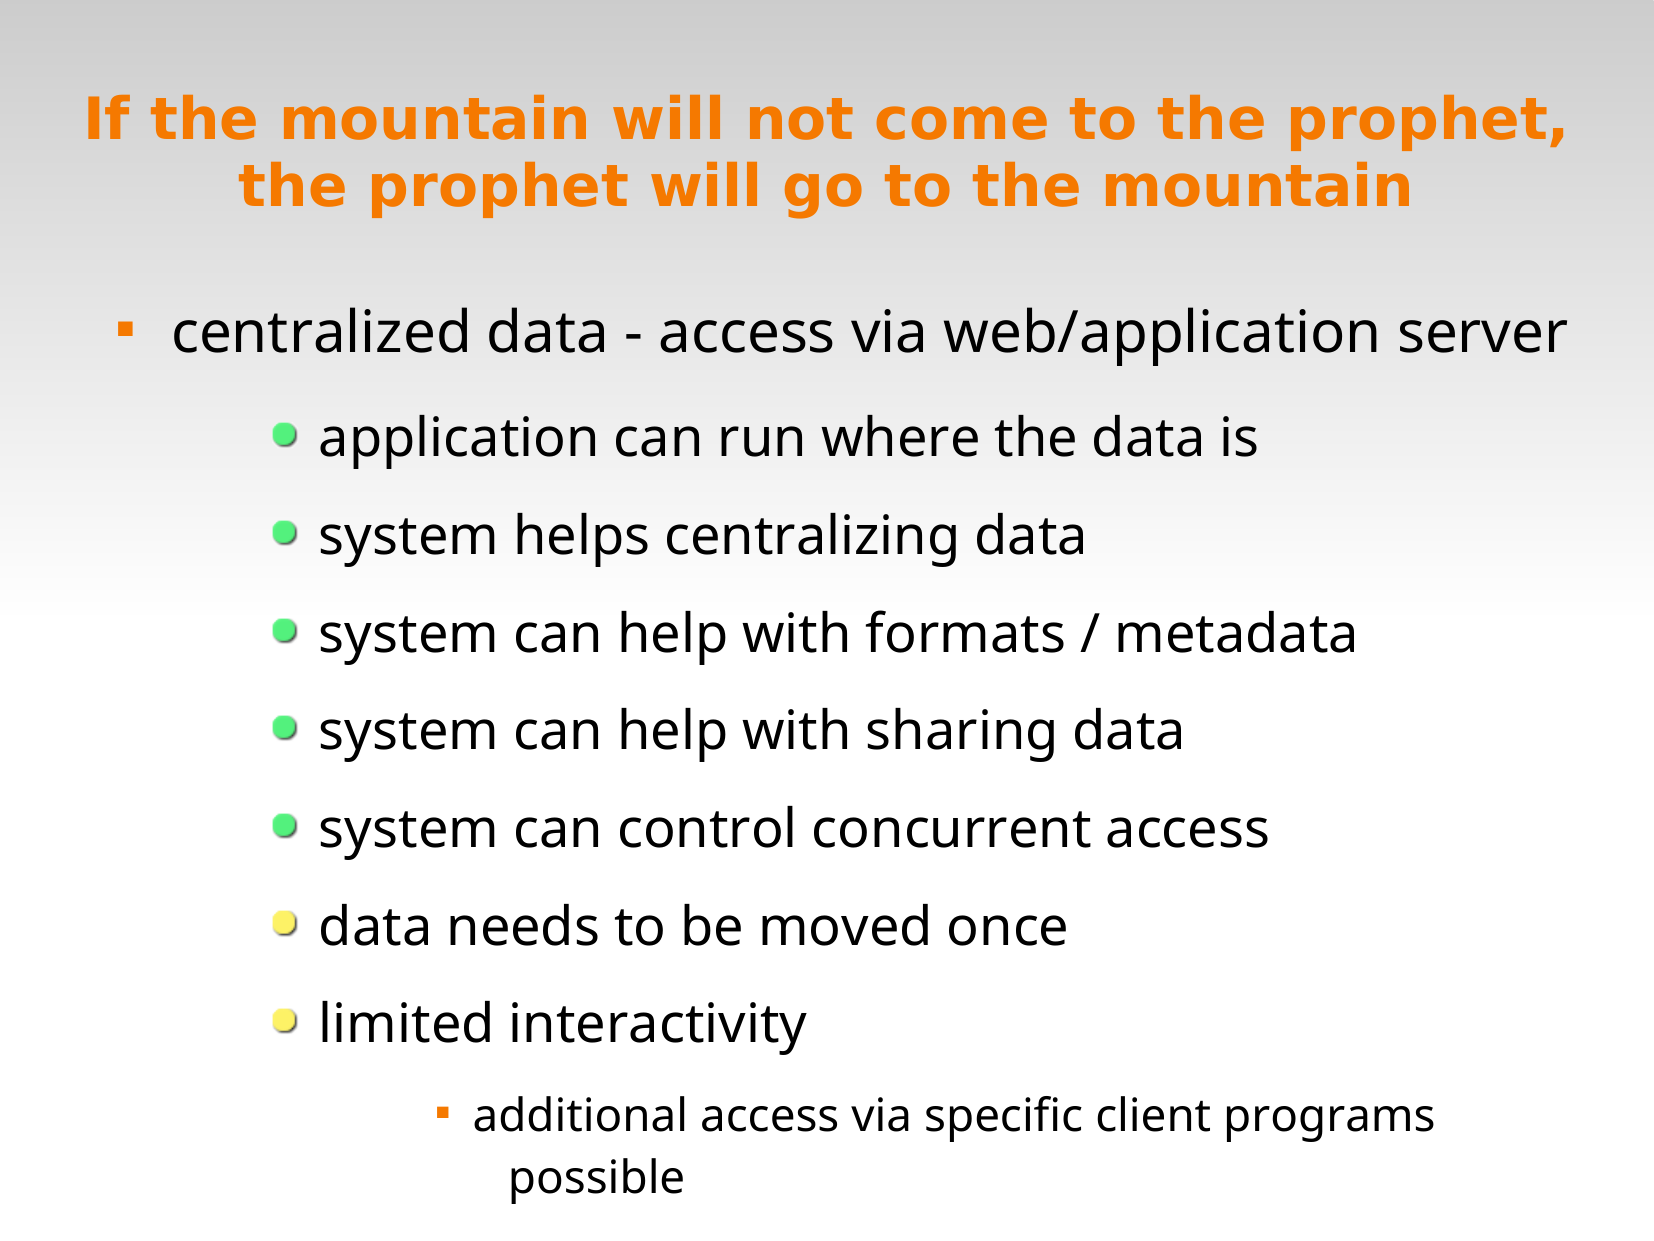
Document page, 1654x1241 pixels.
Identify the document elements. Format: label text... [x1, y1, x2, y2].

list centralized data - access via web/application server application can run where the data is system helps centralizing data system can help with formats / metadata system can help with sharing data system can control concurrent access data needs to be moved once limited interactivity additional access via specific client programs possible [82, 290, 1621, 1115]
title If the mountain will not come to the prophet, the prophet will go to the mountain [82, 49, 1571, 257]
